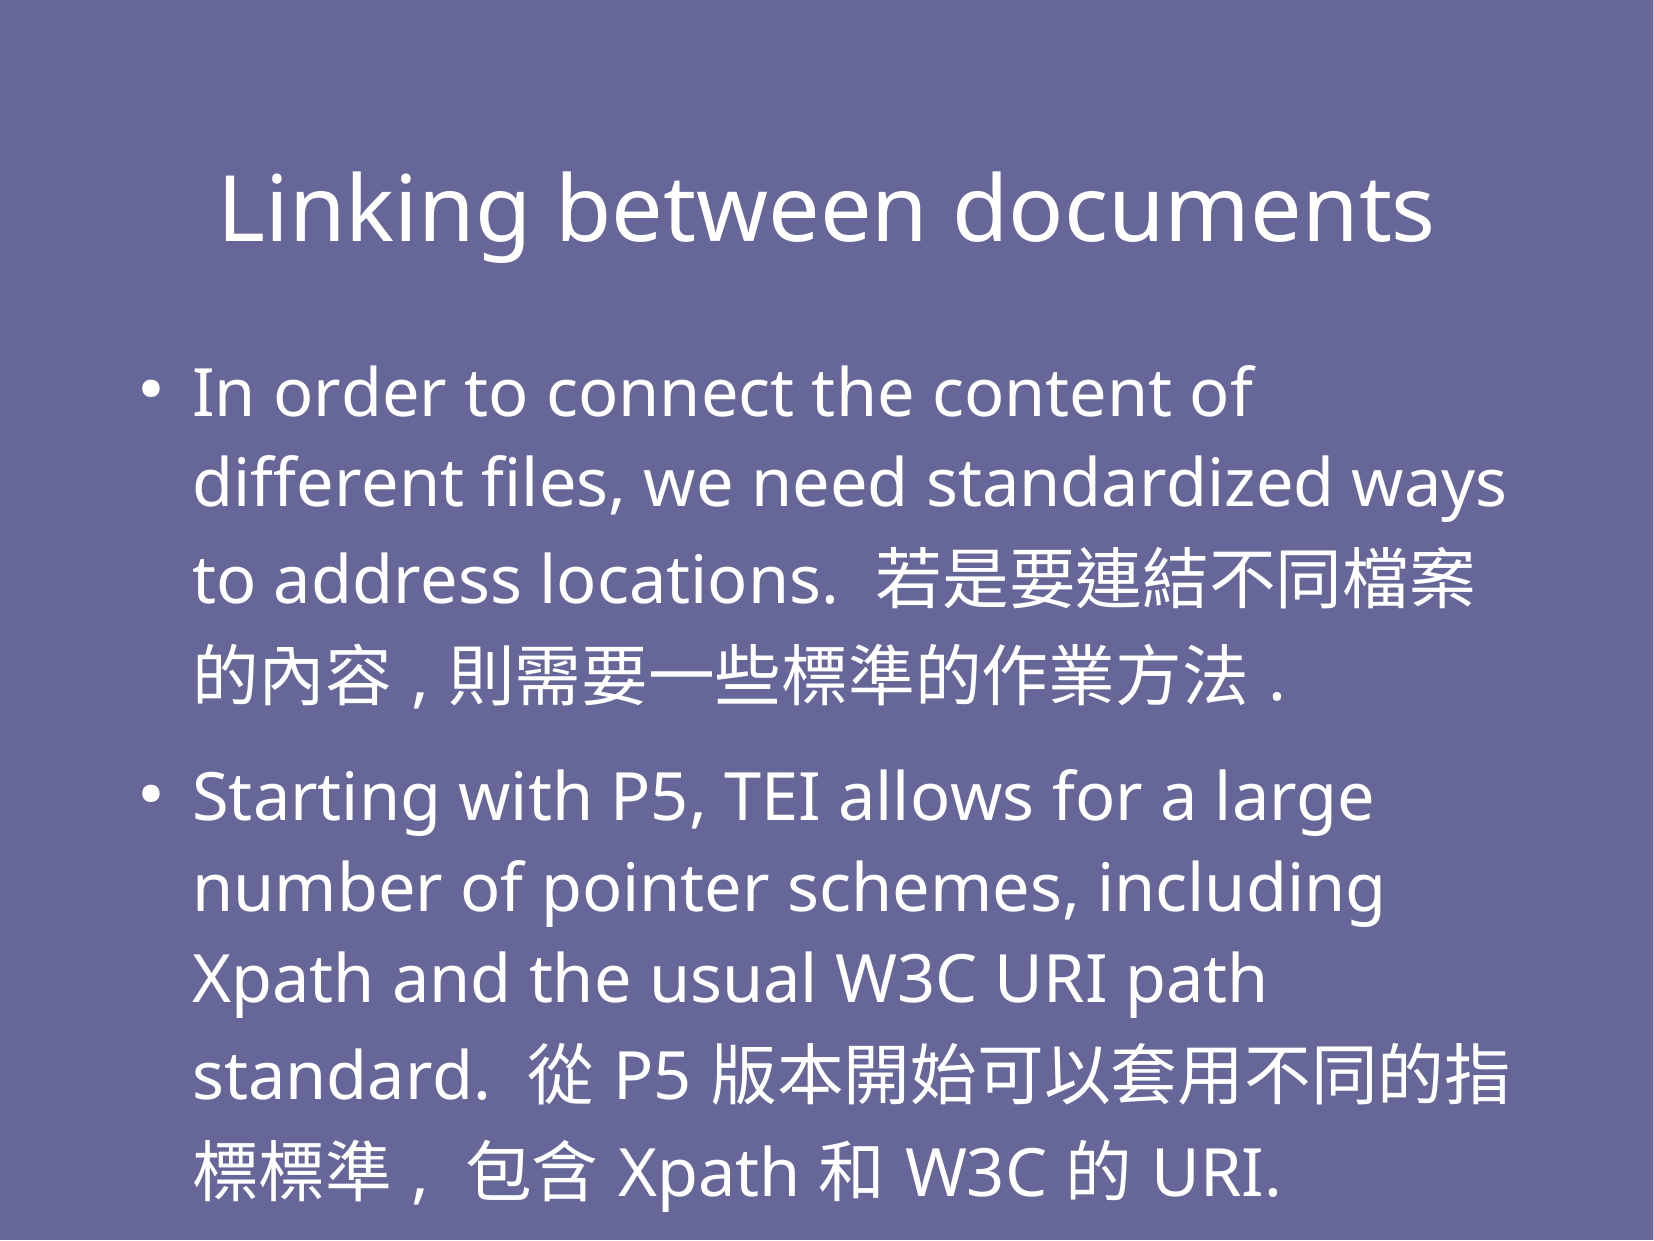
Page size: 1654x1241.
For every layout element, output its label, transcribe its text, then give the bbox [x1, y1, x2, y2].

title Linking between documents [121, 102, 1534, 310]
list In order to connect the content of different files, we need standardized ways to address locations. 若是要連結不同檔案的內容,則需要一些標準的作業方法. Starting with P5, TEI allows for a large number of pointer schemes, including Xpath and the usual W3C URI path standard. 從P5版本開始可以套用不同的指標標準, 包含Xpath和W3C的URI. [121, 344, 1534, 1178]
